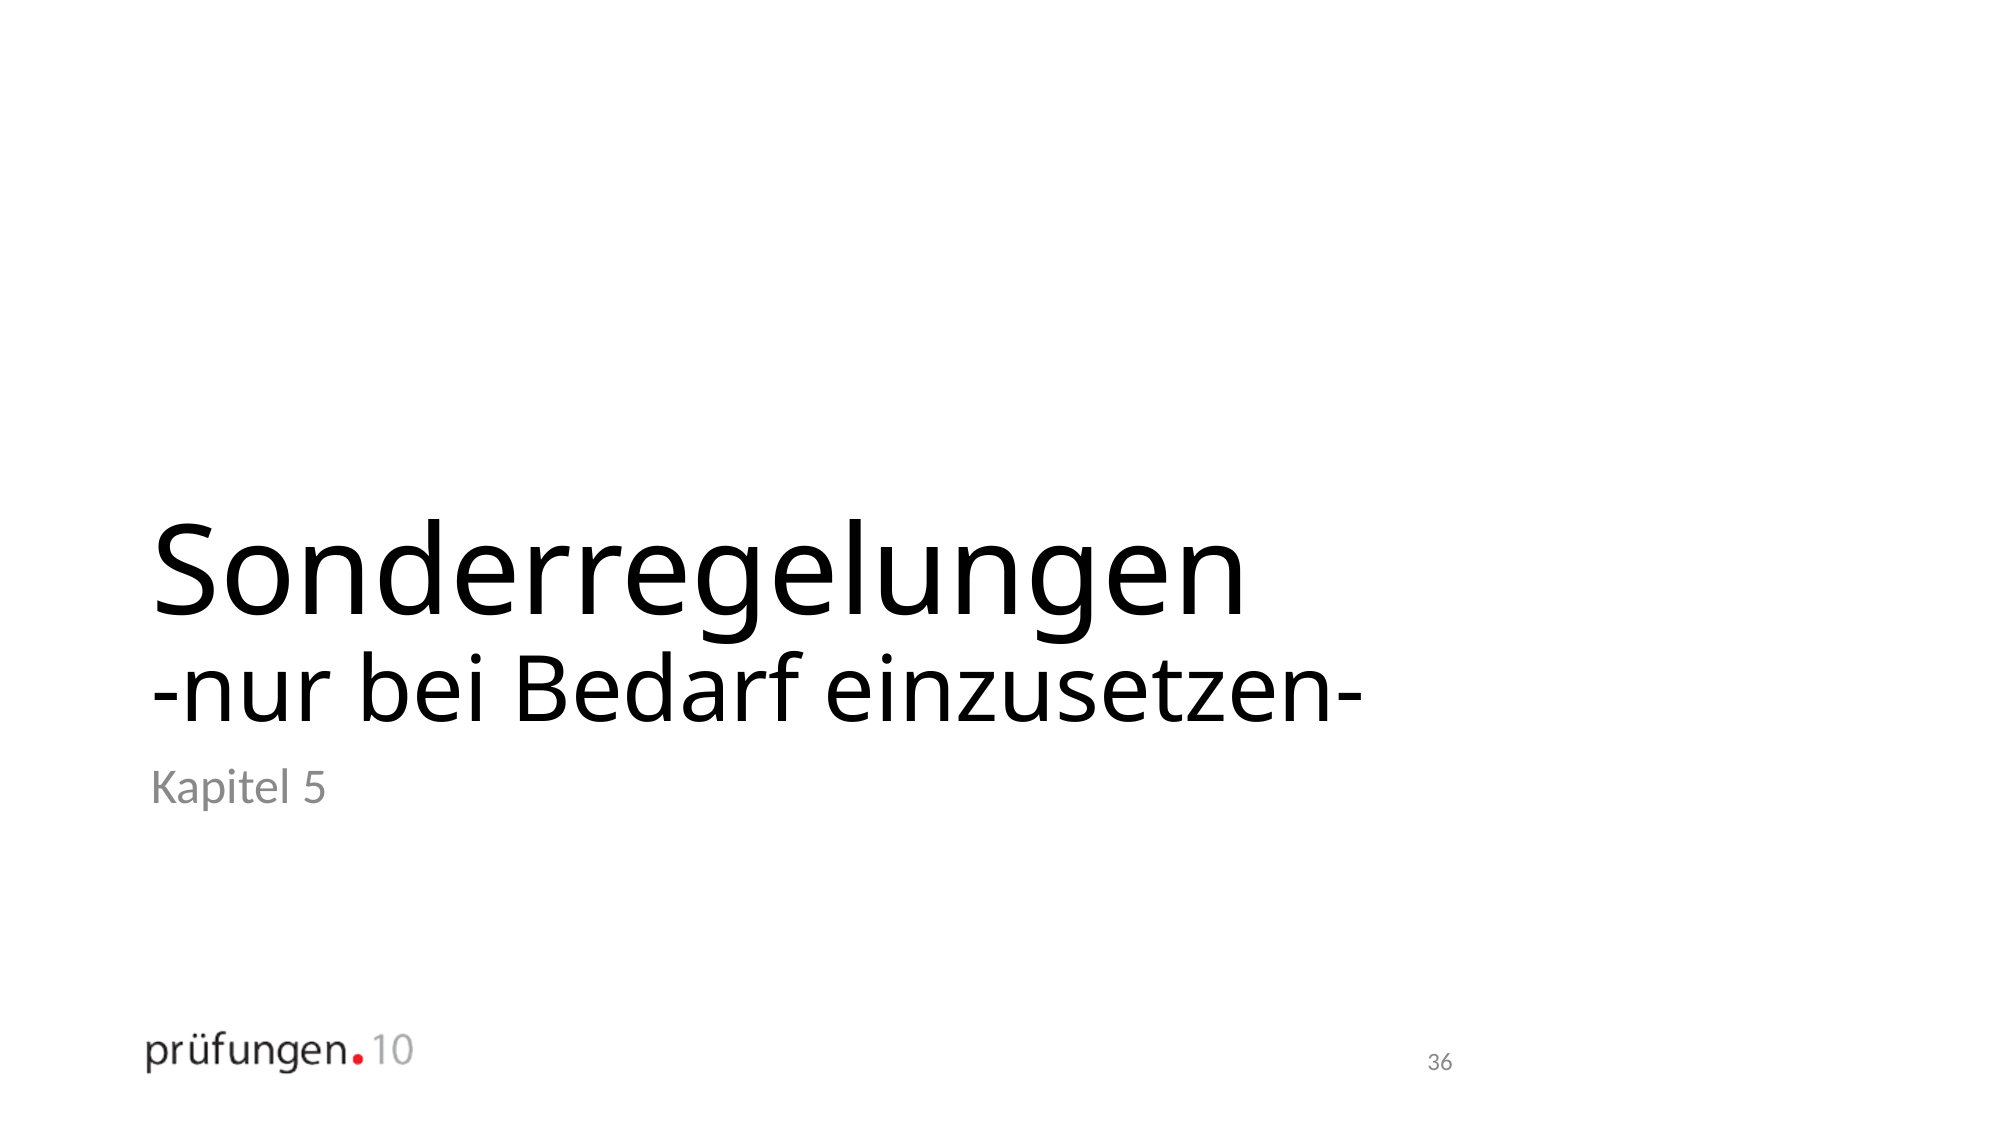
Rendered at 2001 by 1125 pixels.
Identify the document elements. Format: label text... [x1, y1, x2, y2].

title Sonderregelungen -nur bei Bedarf einzusetzen- [136, 280, 1862, 749]
text_box [1412, 1030, 1863, 1091]
list Kapitel 5 [136, 752, 1862, 999]
